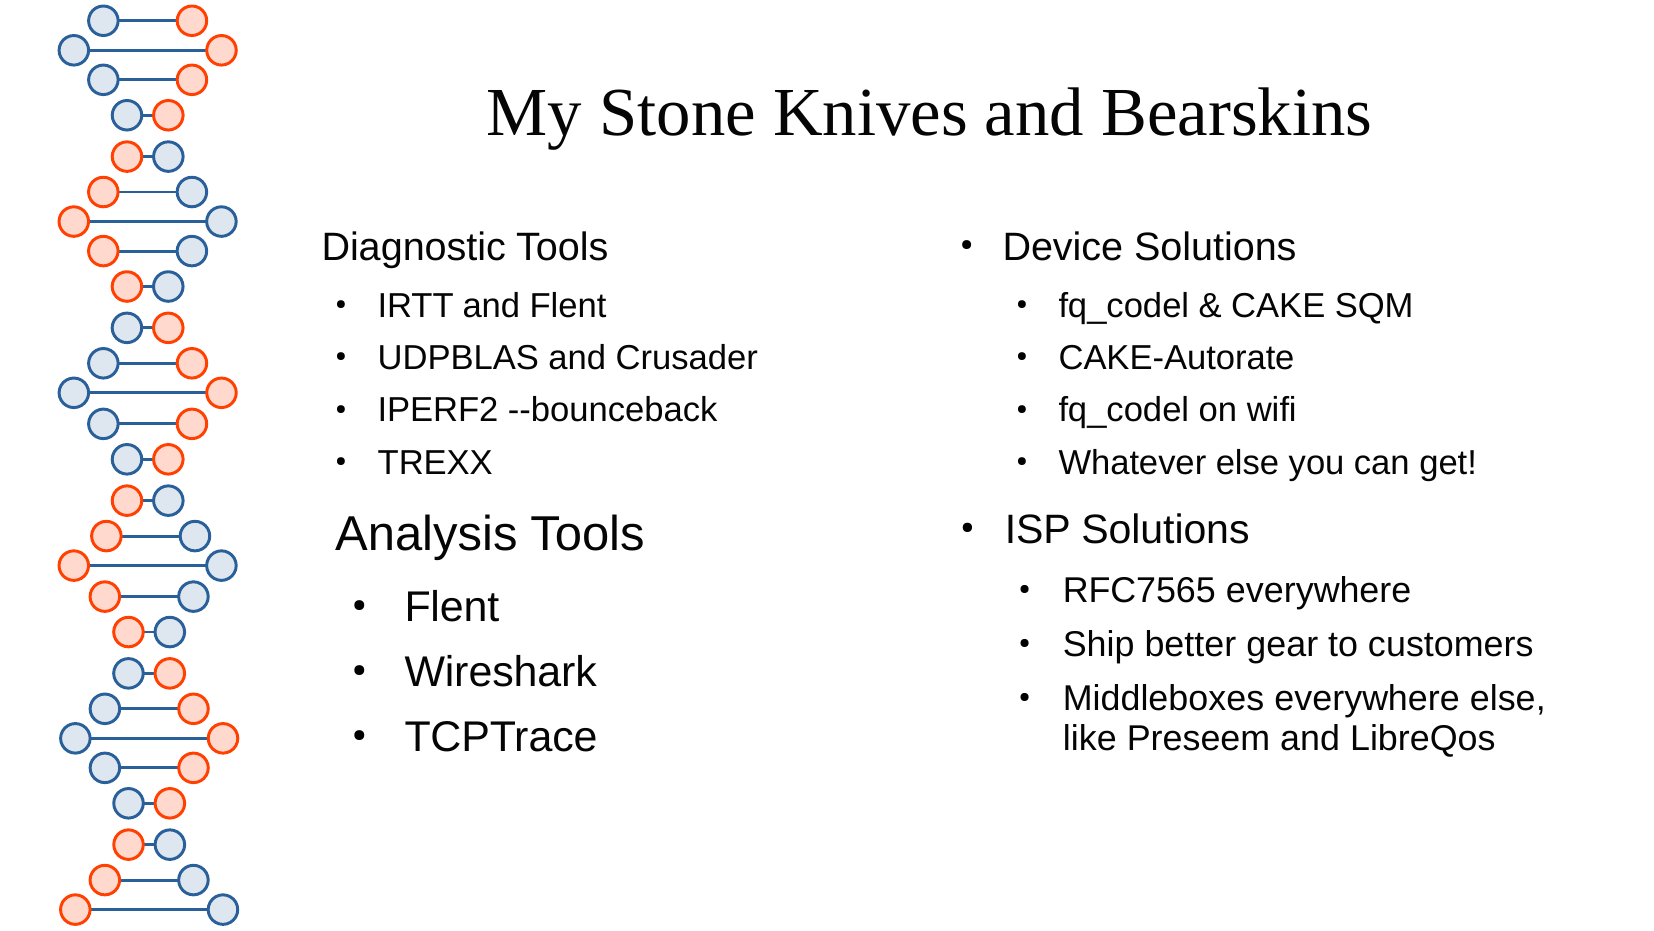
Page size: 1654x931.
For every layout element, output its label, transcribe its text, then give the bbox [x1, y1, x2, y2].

title My Stone Knives and Bearskins [265, 35, 1595, 189]
list Diagnostic Tools IRTT and Flent UDPBLAS and Crusader IPERF2 --bounceback TREXX [265, 224, 915, 482]
list Device Solutions fq_codel & CAKE SQM CAKE-Autorate fq_codel on wifi Whatever else you can get! [946, 224, 1595, 482]
list Analysis Tools Flent Wireshark TCPTrace [265, 506, 915, 764]
list ISP Solutions RFC7565 everywhere Ship better gear to customers Middleboxes everywhere else, like Preseem and LibreQos [946, 506, 1595, 764]
